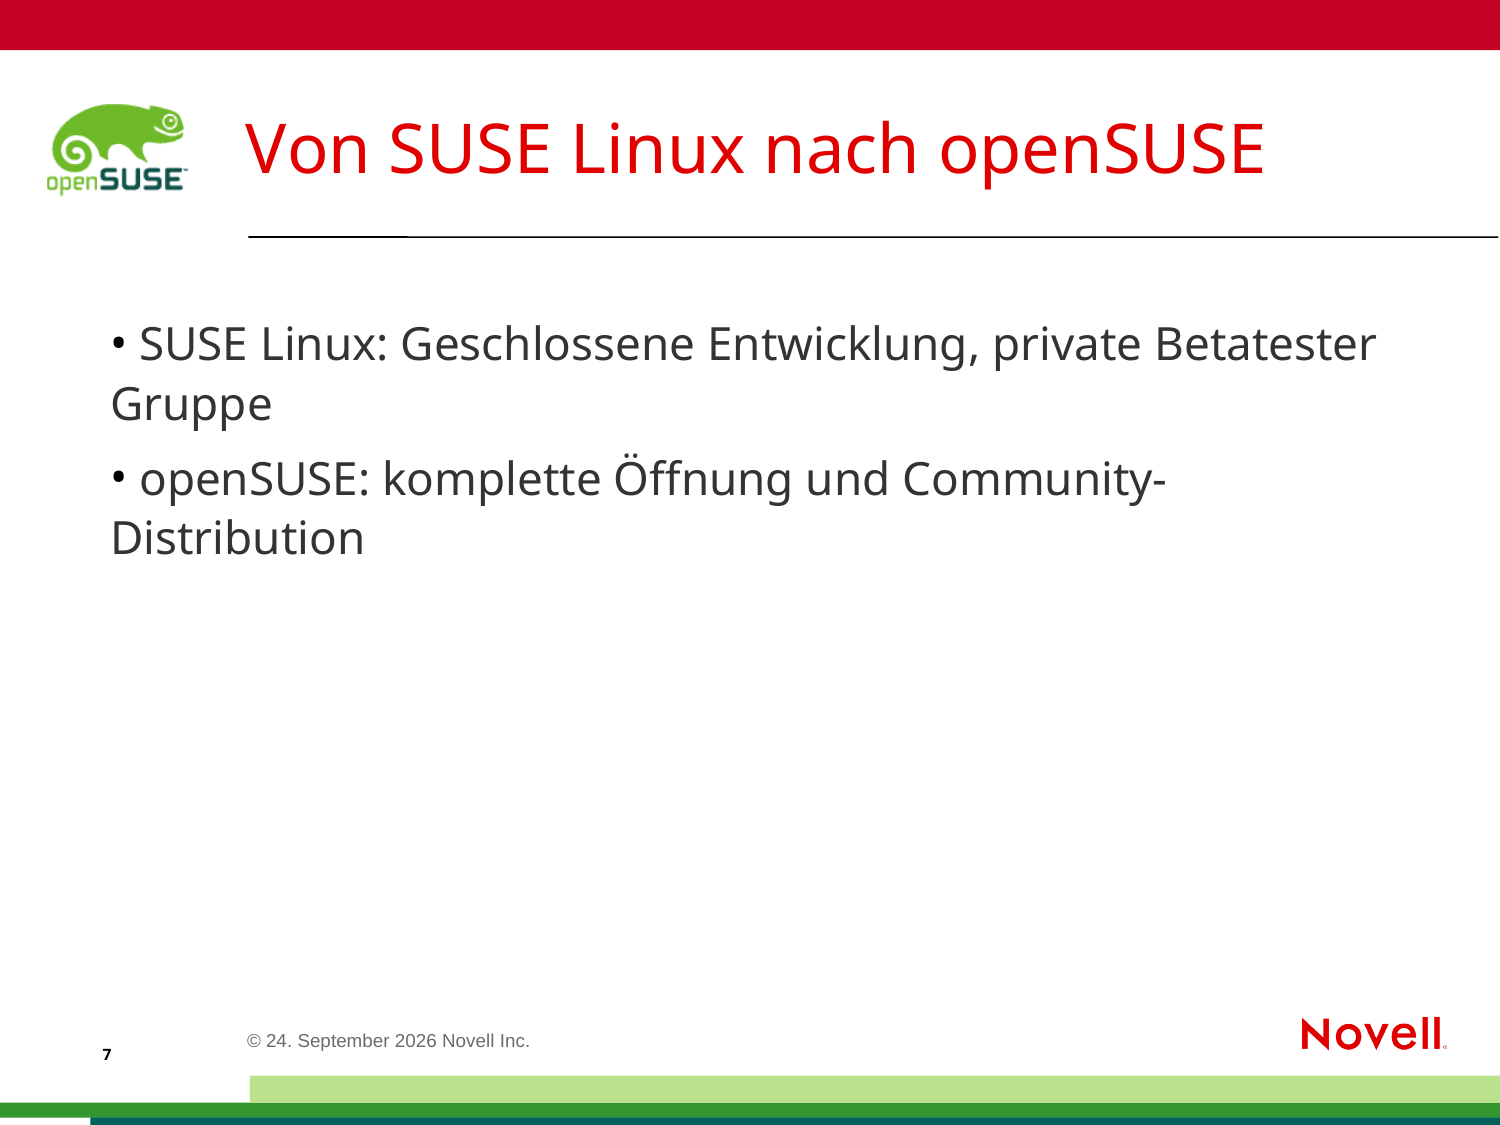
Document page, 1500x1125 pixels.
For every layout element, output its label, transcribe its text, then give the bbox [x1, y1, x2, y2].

picture [47, 104, 188, 197]
list SUSE Linux: Geschlossene Entwicklung, private Betatester Gruppe openSUSE: komplette Öffnung und Community-Distribution [110, 312, 1391, 1022]
picture [1295, 1011, 1453, 1056]
title Von SUSE Linux nach openSUSE [245, 68, 1408, 231]
